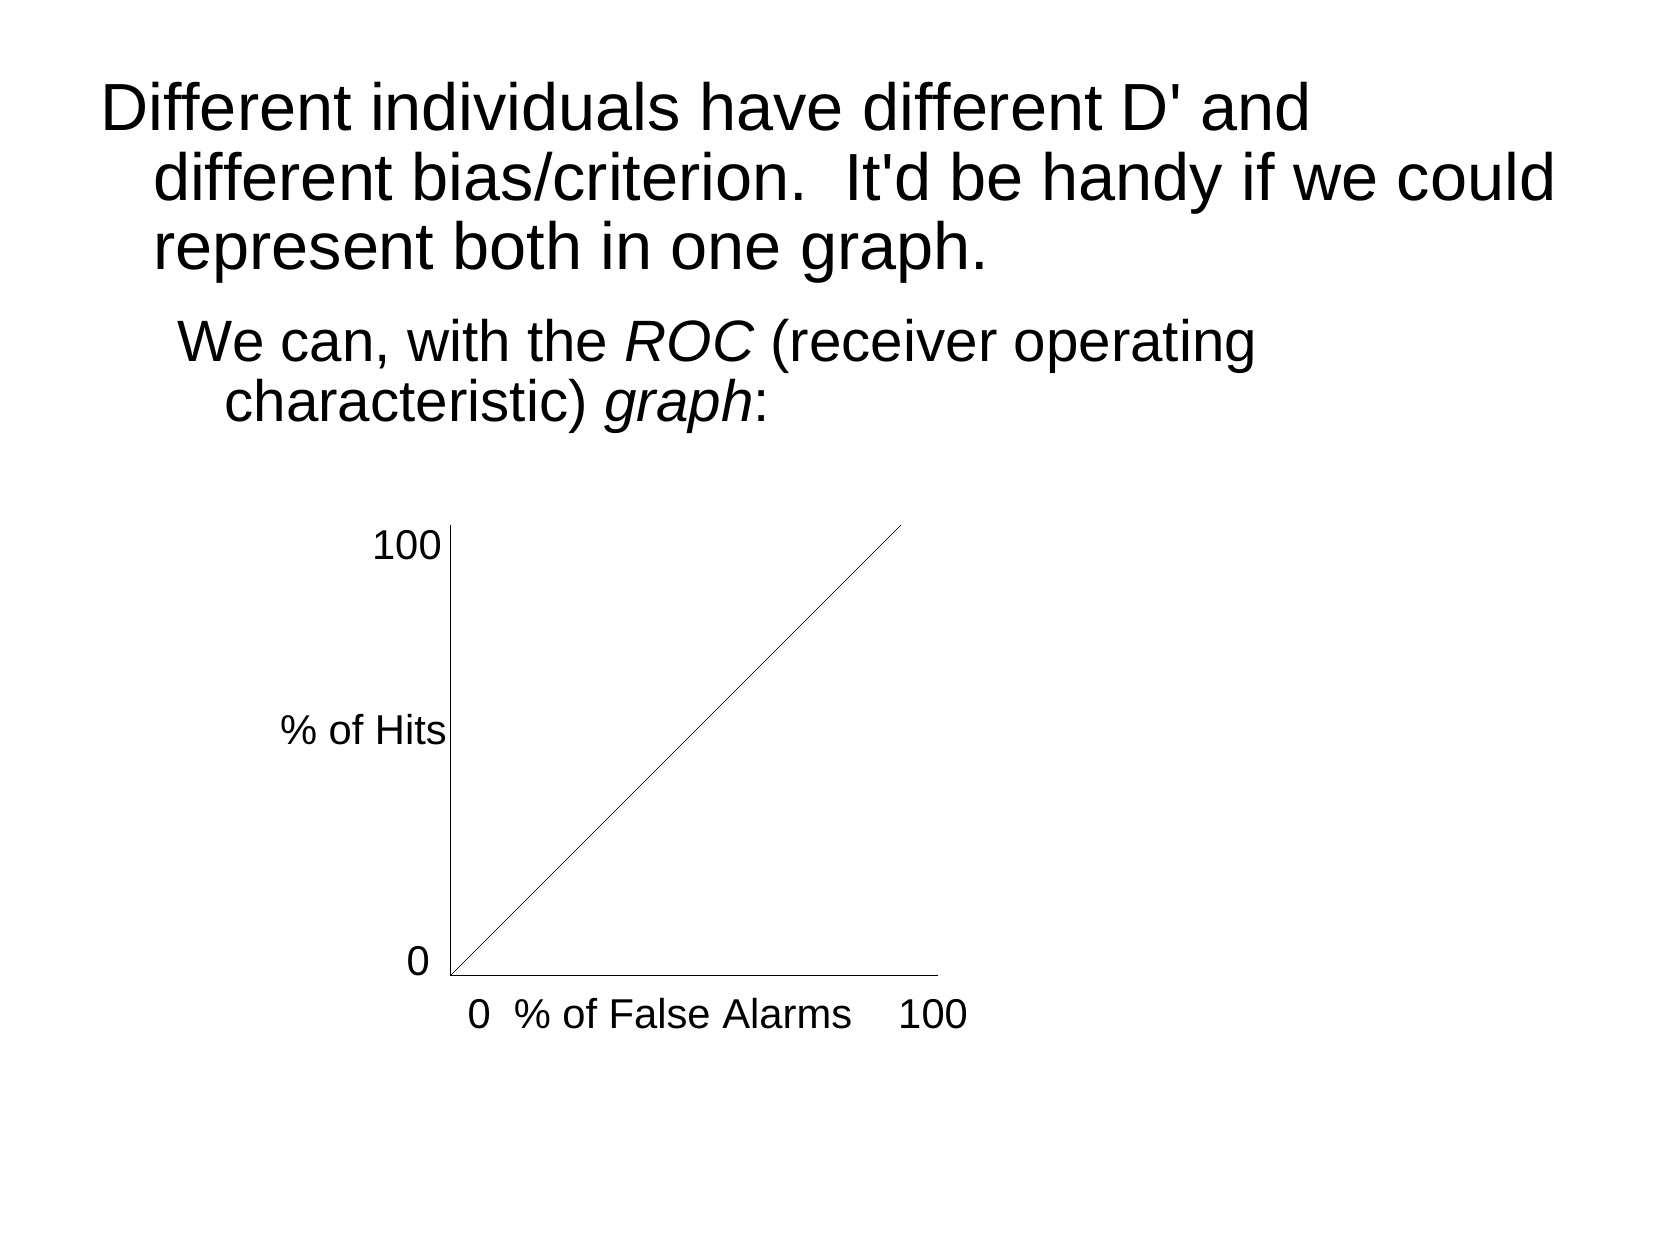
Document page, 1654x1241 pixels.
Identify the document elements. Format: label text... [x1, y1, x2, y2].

list 100 % of Hits 0 [262, 525, 451, 1037]
list Different individuals have different D' and different bias/criterion. It'd be handy if we could represent both in one graph. We can, with the ROC (receiver operating characteristic) graph: [82, 75, 1571, 488]
list 0 % of False Alarms 100 [450, 994, 1013, 1088]
